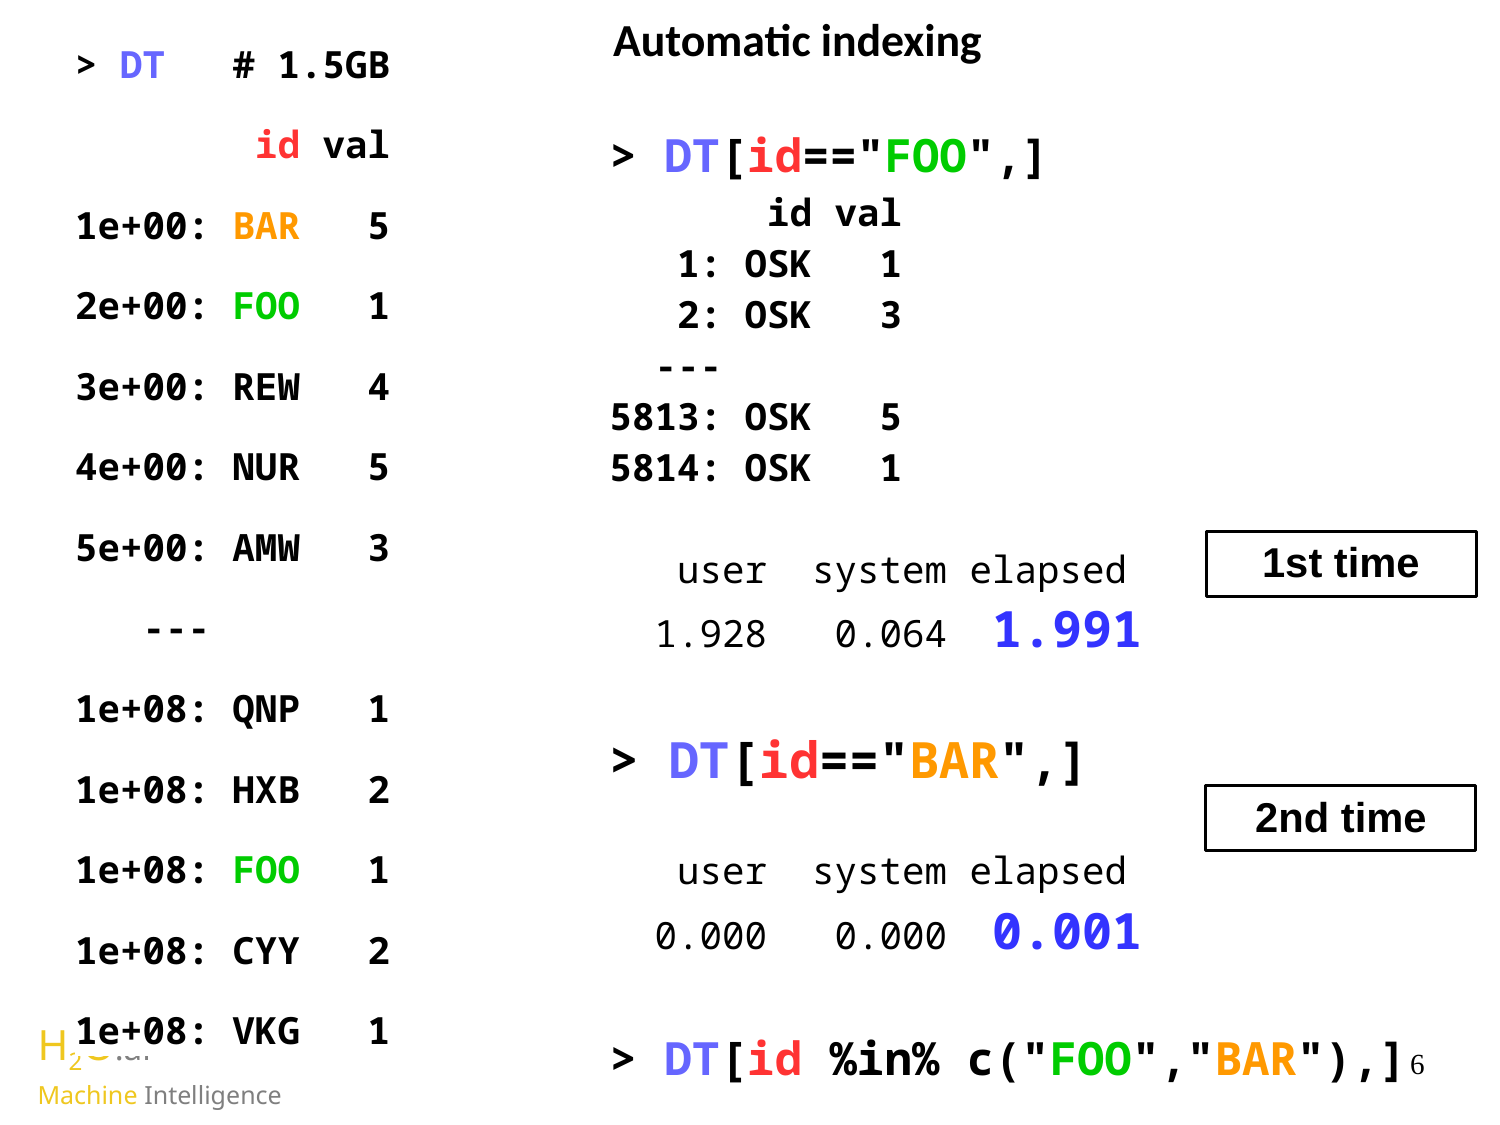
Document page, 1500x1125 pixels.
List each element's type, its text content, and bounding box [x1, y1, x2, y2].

text_box Automatic indexing [598, 15, 1189, 137]
text_box 1st time [1206, 531, 1477, 597]
text_box > DT[id=="FOO",] id val 1: OSK 1 2: OSK 3 --- 5813: OSK 5 5814: OSK 1 user system elapsed 1.928 0.064 1.991 > DT[id=="BAR",] user system elapsed 0.000 0.000 0.001 > DT[id %in% c("FOO","BAR"),] user system elapsed 0.000 0.000 0.001 [594, 116, 1461, 1125]
text_box 2nd time [1205, 785, 1476, 851]
list > DT # 1.5GB id val 1e+00: BAR 5 2e+00: FOO 1 3e+00: REW 4 4e+00: NUR 5 5e+00: AMW 3 --- 1e+08: QNP 1 1e+08: HXB 2 1e+08: FOO 1 1e+08: CYY 2 1e+08: VKG 1 [75, 38, 496, 901]
